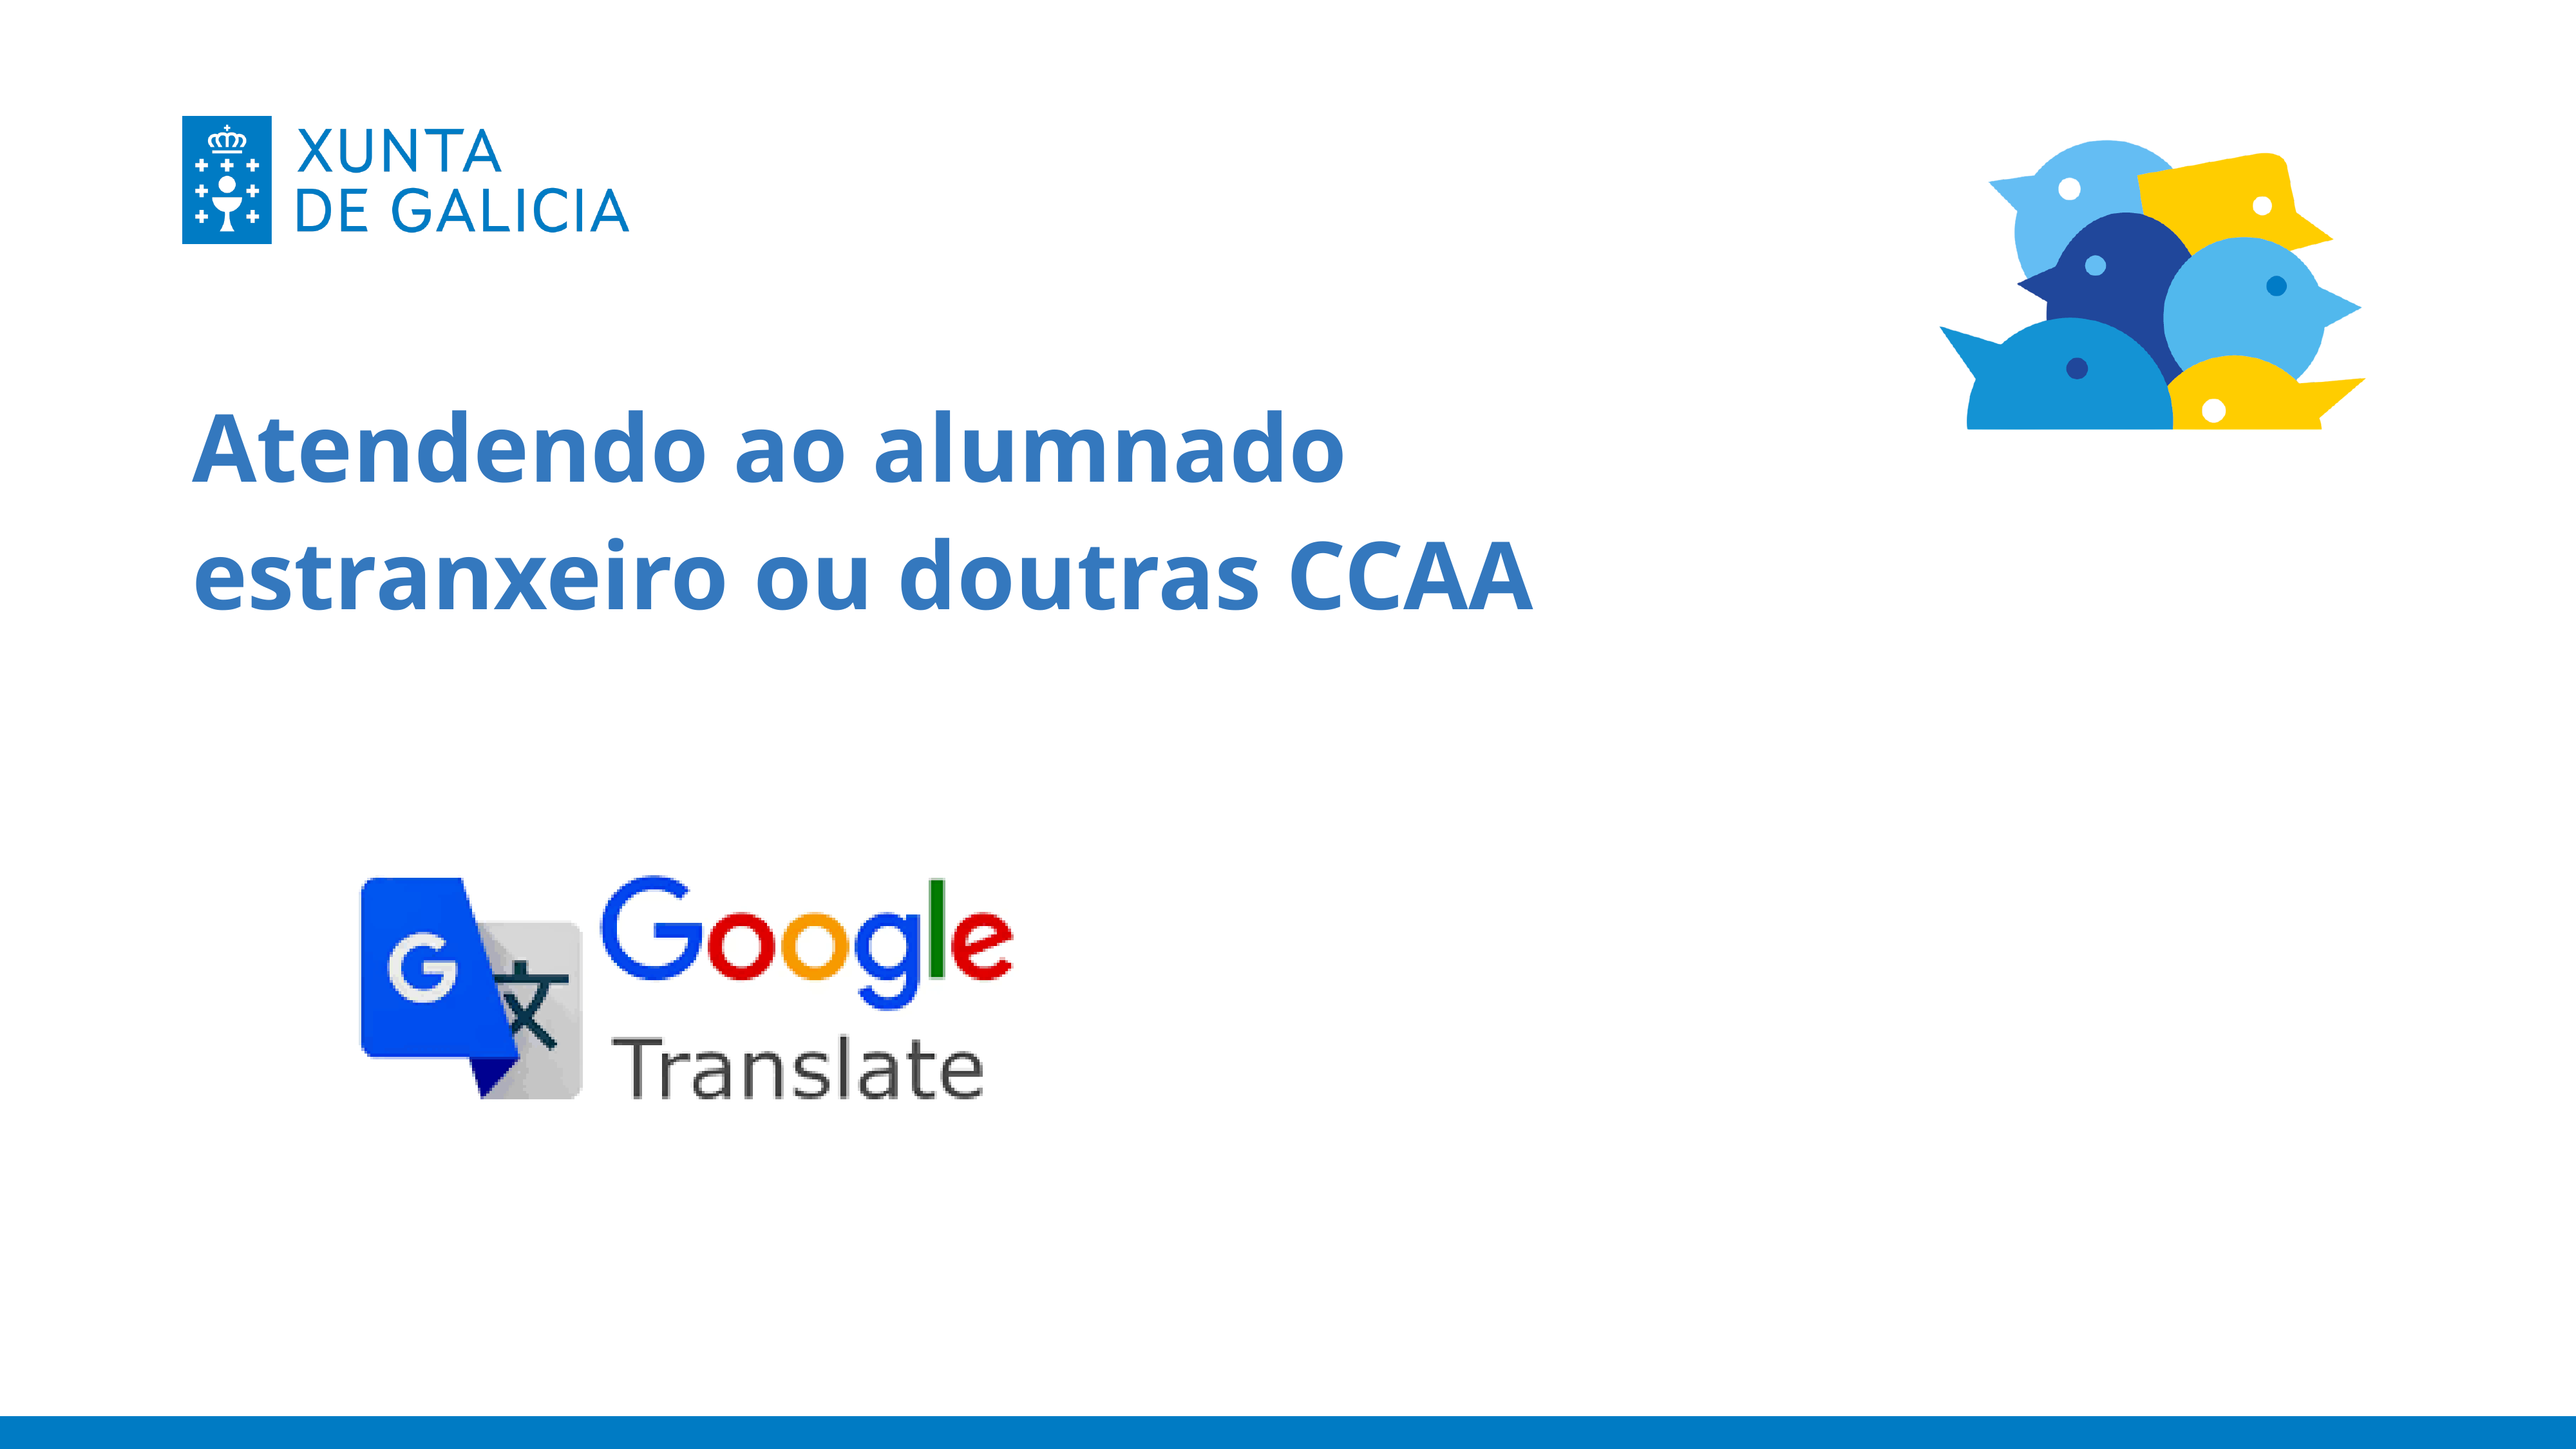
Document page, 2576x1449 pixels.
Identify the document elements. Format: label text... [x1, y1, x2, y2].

text_box Atendendo ao alumnado estranxeiro ou doutras CCAA [182, 377, 1795, 784]
picture [1902, 121, 2396, 433]
picture [182, 116, 629, 244]
text_box [0, 1416, 2576, 1449]
picture [243, 722, 1088, 1202]
